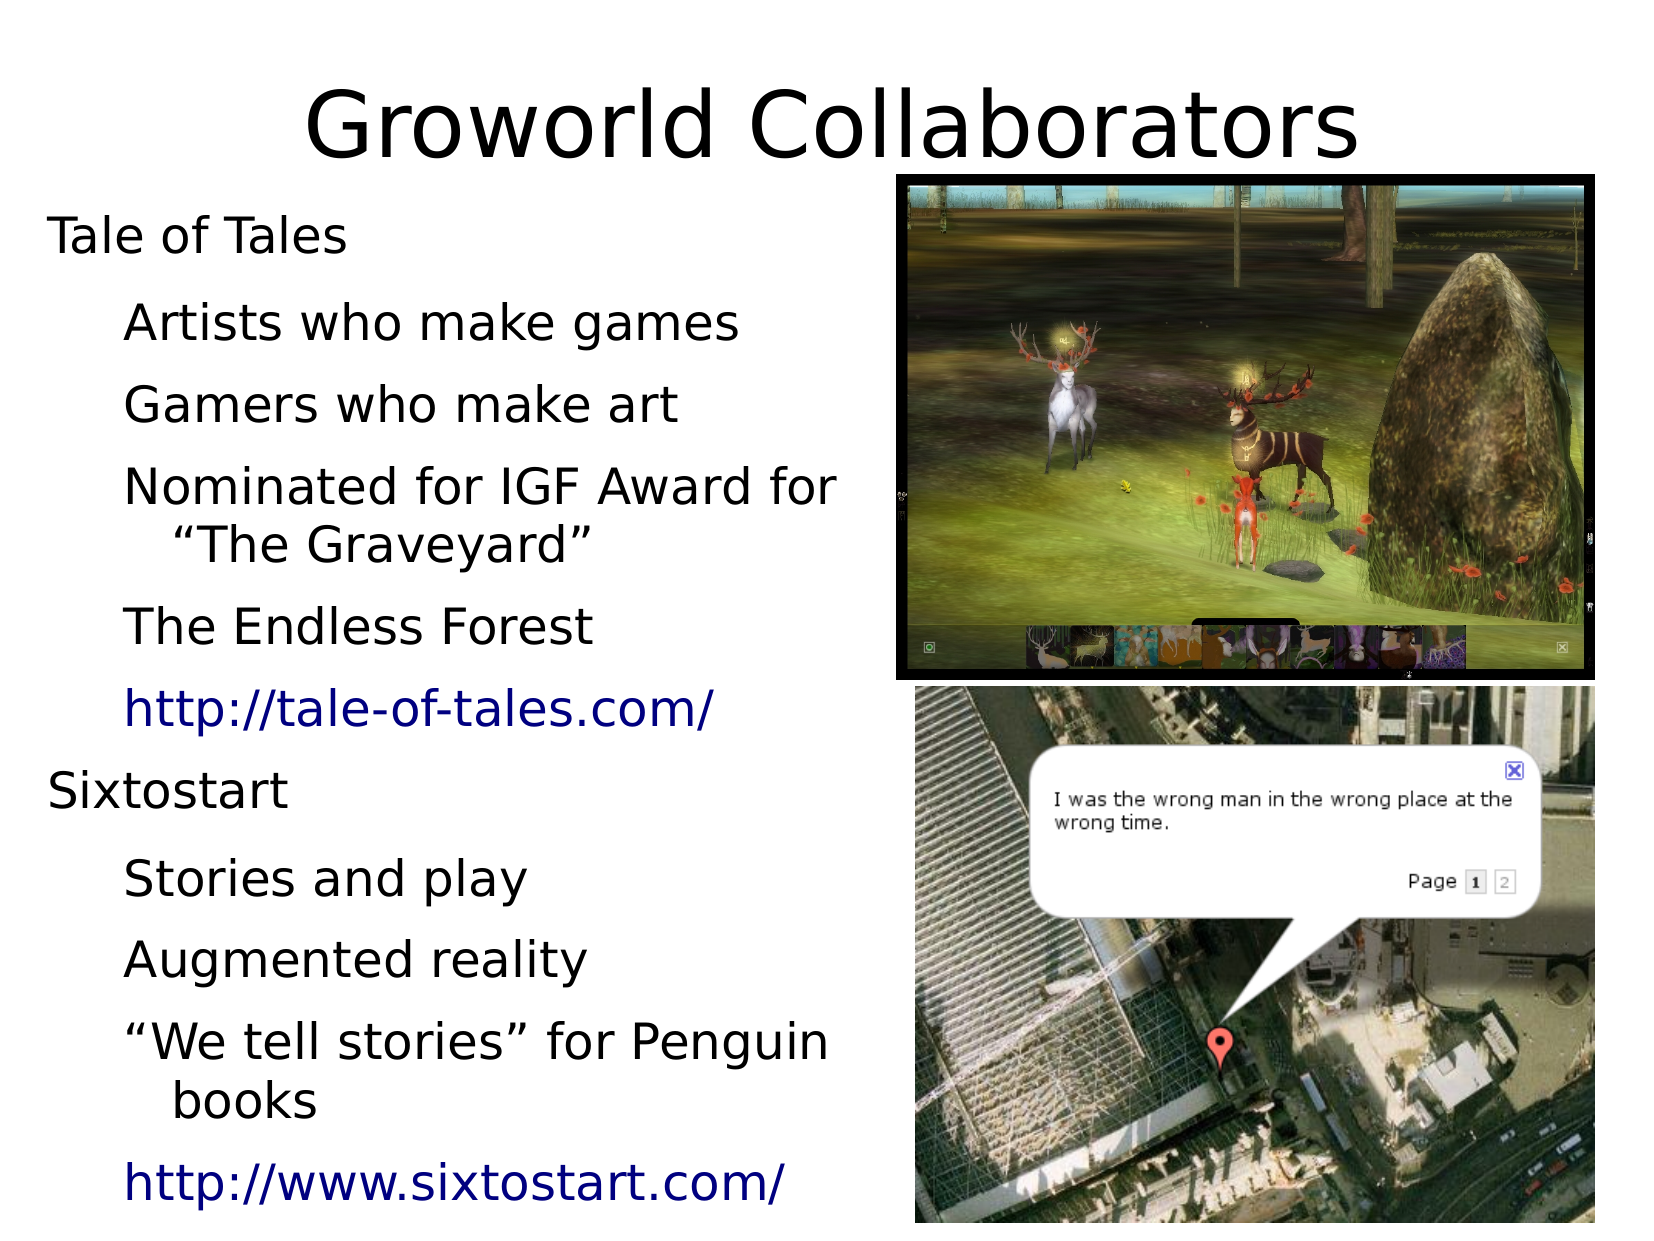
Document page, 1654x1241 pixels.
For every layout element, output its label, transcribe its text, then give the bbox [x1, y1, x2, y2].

list Tale of Tales Artists who make games Gamers who make art Nominated for IGF Award for “The Graveyard” The Endless Forest http://tale-of-tales.com/ Sixtostart Stories and play Augmented reality “We tell stories” for Penguin books http://www.sixtostart.com/ [29, 206, 857, 1212]
picture [915, 686, 1595, 1223]
title Groworld Collaborators [88, 29, 1577, 222]
picture [896, 174, 1595, 680]
